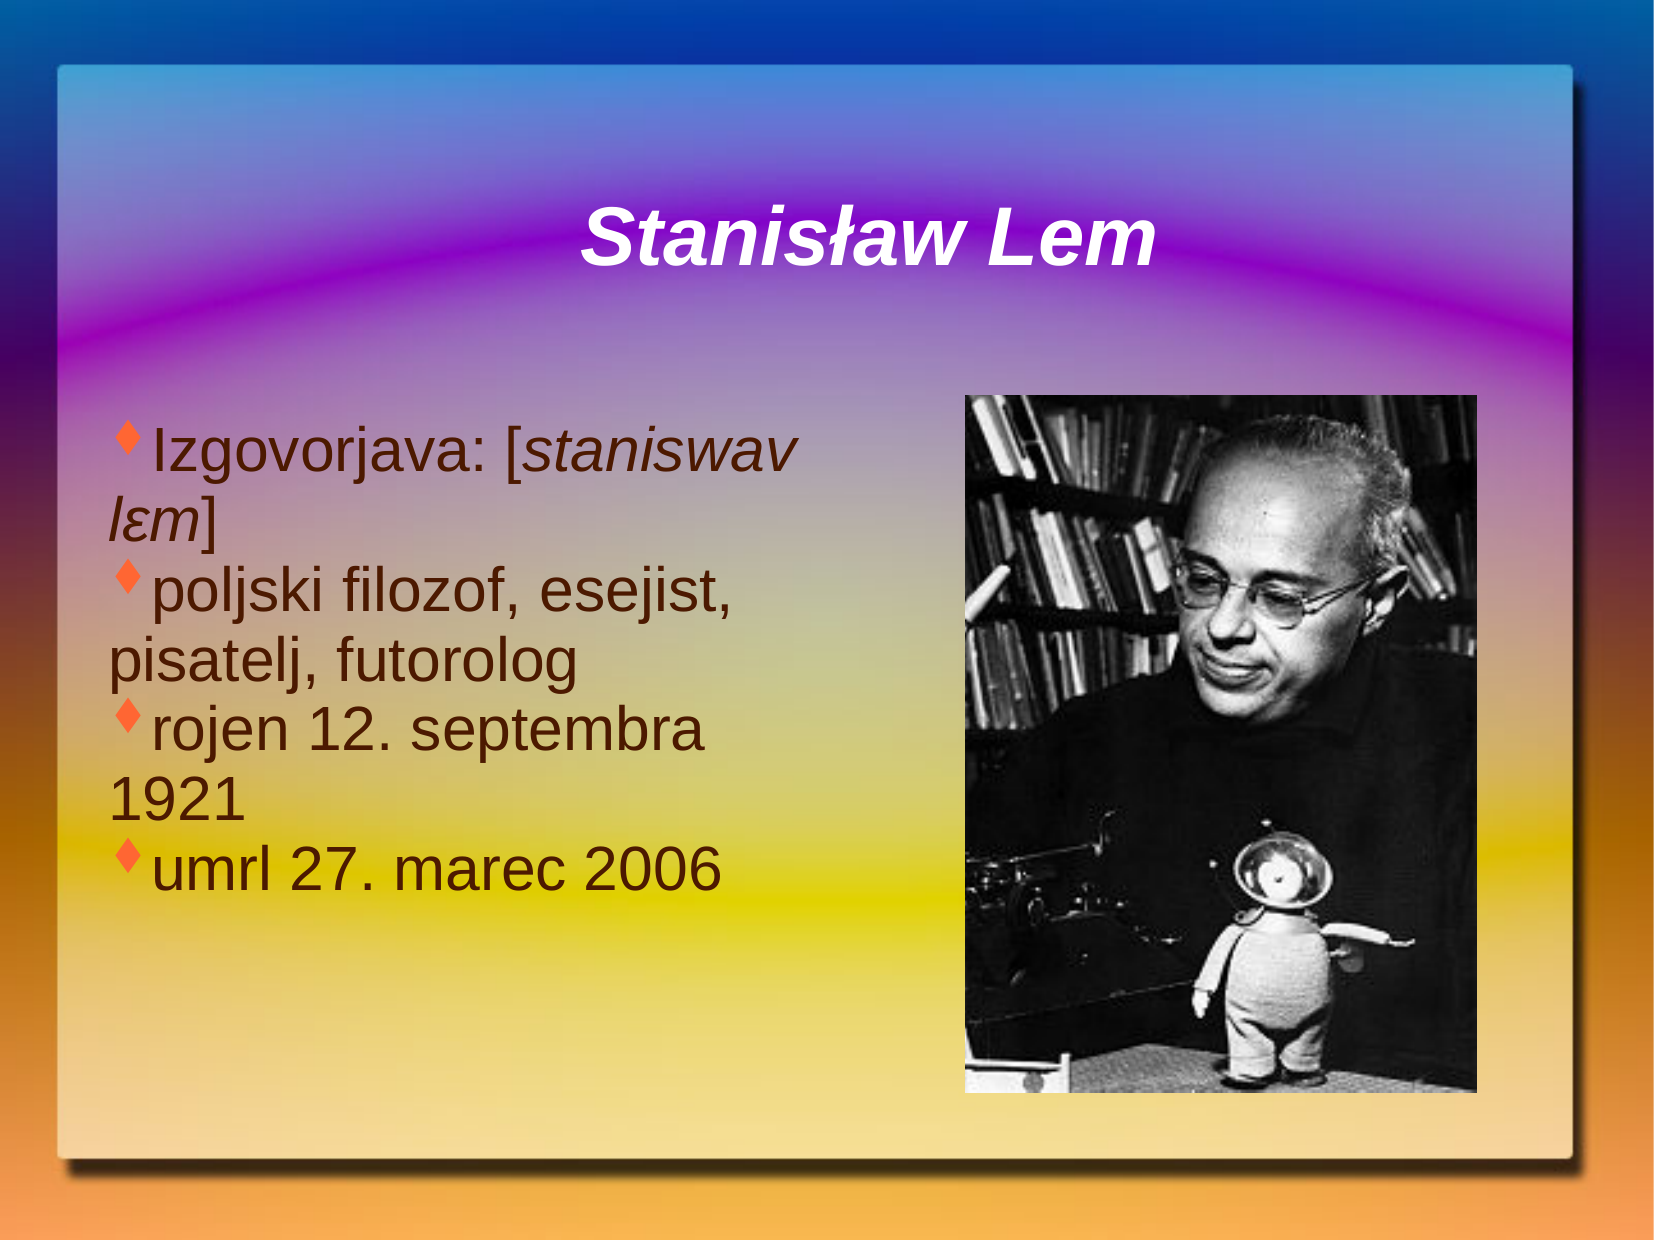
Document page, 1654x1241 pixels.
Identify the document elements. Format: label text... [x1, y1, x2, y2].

picture [0, 0, 1654, 1240]
list Izgovorjava: [staniswav lɛm] poljski filozof, esejist, pisatelj, futorolog rojen 12. septembra 1921 umrl 27. marec 2006 [108, 416, 798, 1241]
title Stanisław Lem [126, 134, 1538, 342]
